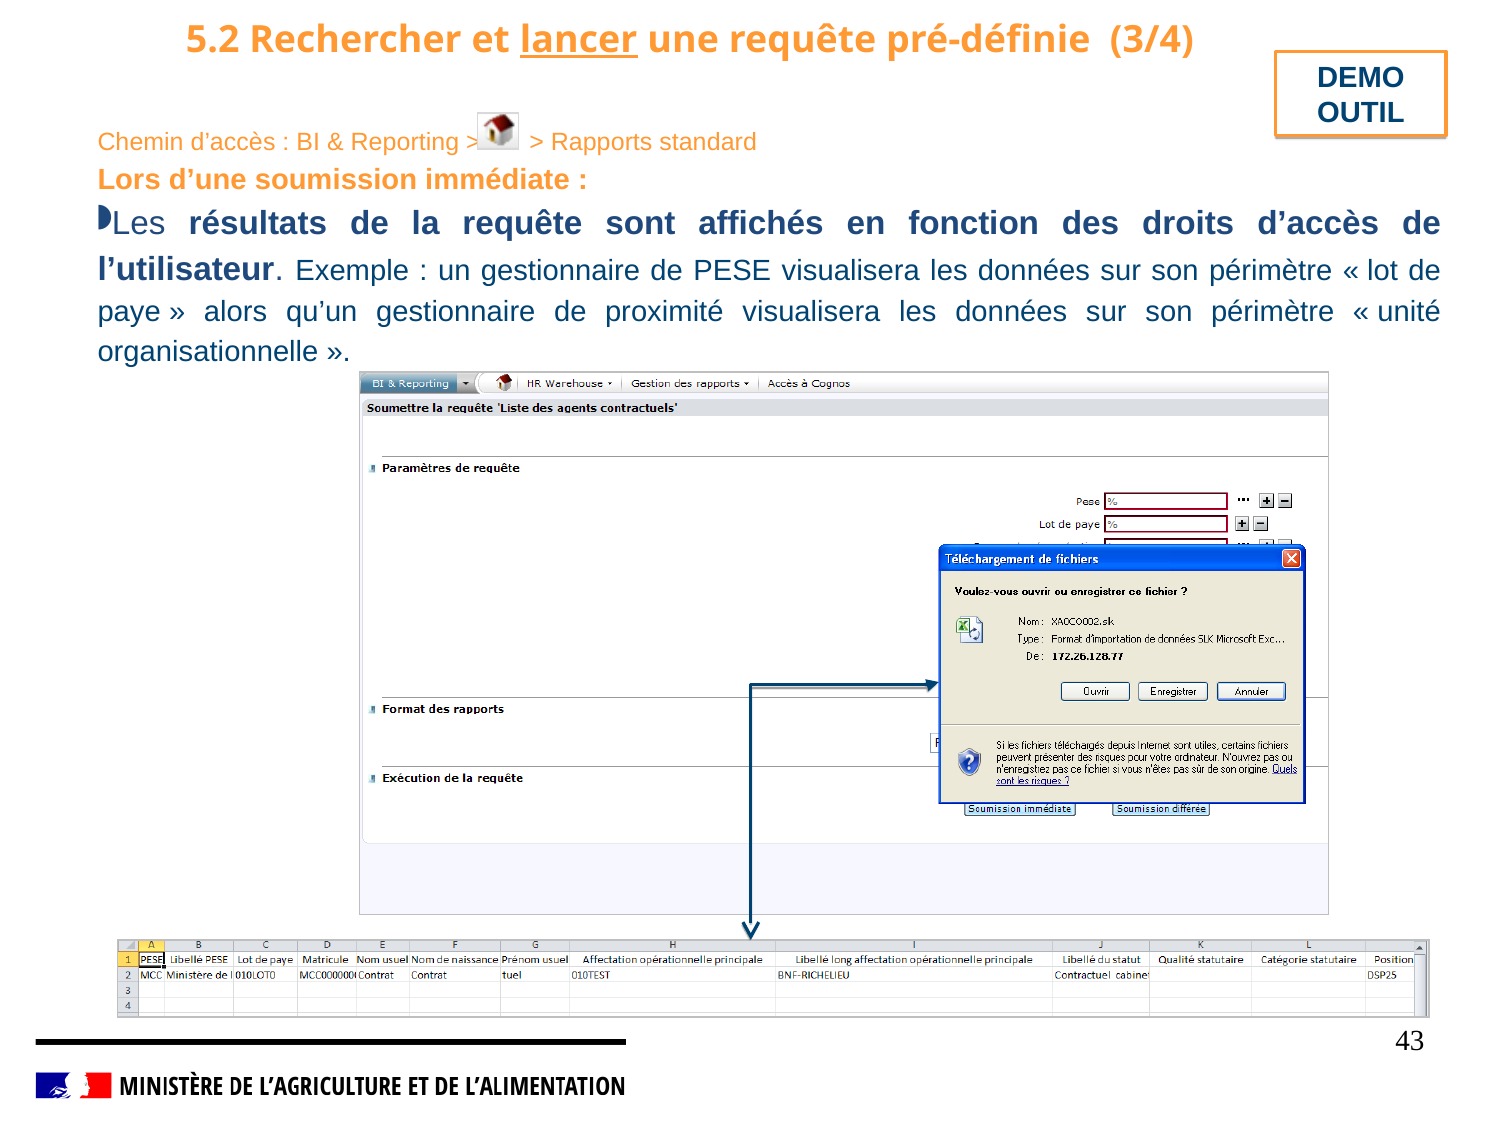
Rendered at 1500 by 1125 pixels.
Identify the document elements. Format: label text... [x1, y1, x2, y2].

text_box 5.2 Rechercher et lancer une requête pré-définie (3/4) [171, 7, 1328, 113]
text_box Chemin d’accès : BI & Reporting > > Rapports standard Lors d’une soumission immédiate : Les résultats de la requête sont affichés en fonction des droits d’accès de l’utilisateur. Exemple : un gestionnaire de PESE visualisera les données sur son périmètre « lot de paye » alors qu’un gestionnaire de proximité visualisera les données sur son périmètre « unité organisationnelle ». [82, 113, 1458, 397]
picture [118, 940, 1429, 1017]
picture [478, 113, 518, 149]
text_box DEMO OUTIL [1275, 51, 1446, 136]
picture [360, 372, 1328, 914]
picture [35, 1039, 626, 1099]
